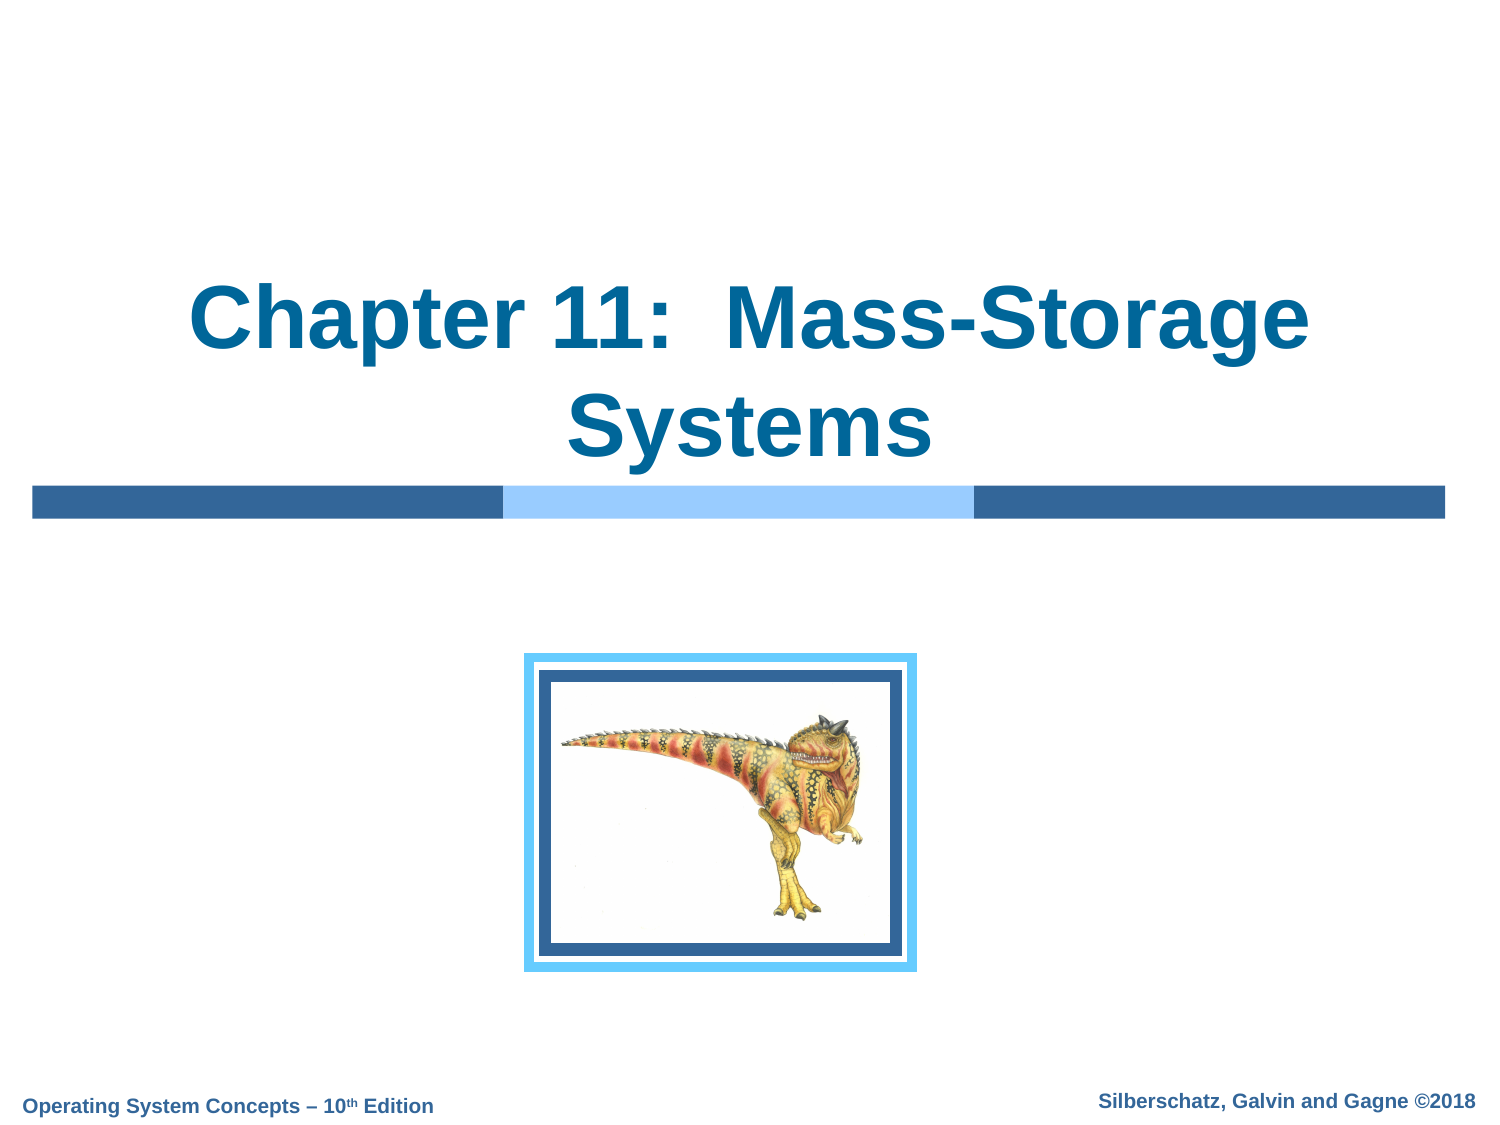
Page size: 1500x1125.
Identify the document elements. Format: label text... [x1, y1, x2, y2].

title Chapter 11: Mass-Storage Systems [112, 132, 1388, 482]
picture [551, 682, 890, 943]
